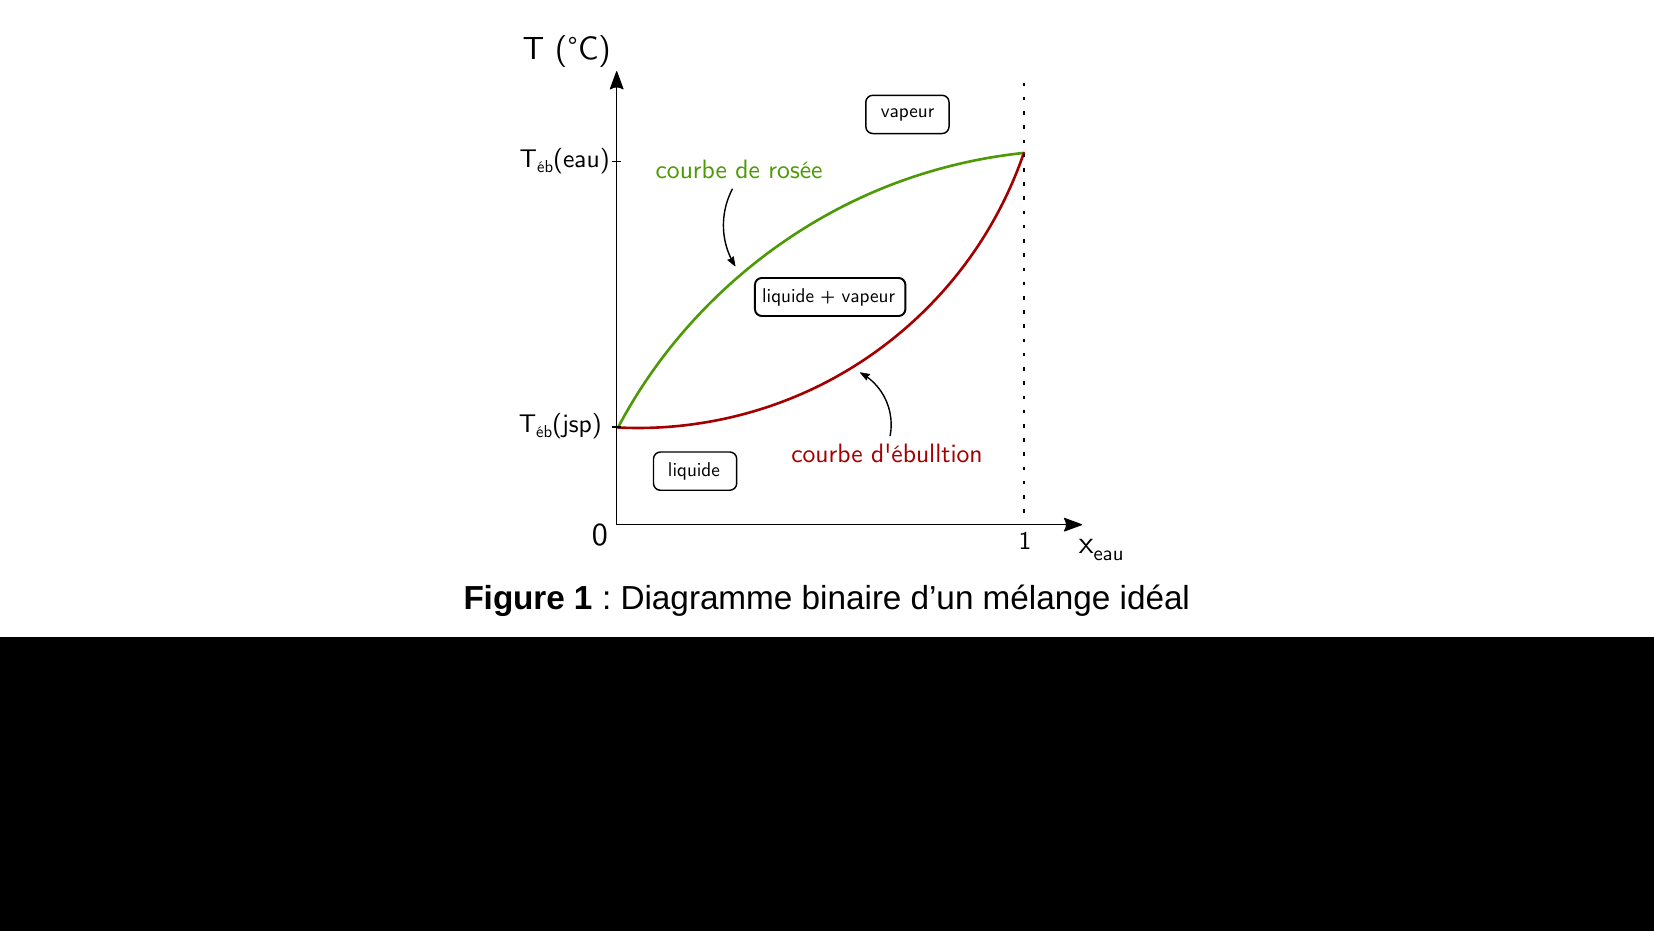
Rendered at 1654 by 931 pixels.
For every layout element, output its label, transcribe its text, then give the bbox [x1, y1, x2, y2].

text_box [0, 637, 1654, 931]
picture [519, 35, 1123, 561]
text_box Figure 1 : Diagramme binaire d’un mélange idéal [448, 572, 1217, 637]
